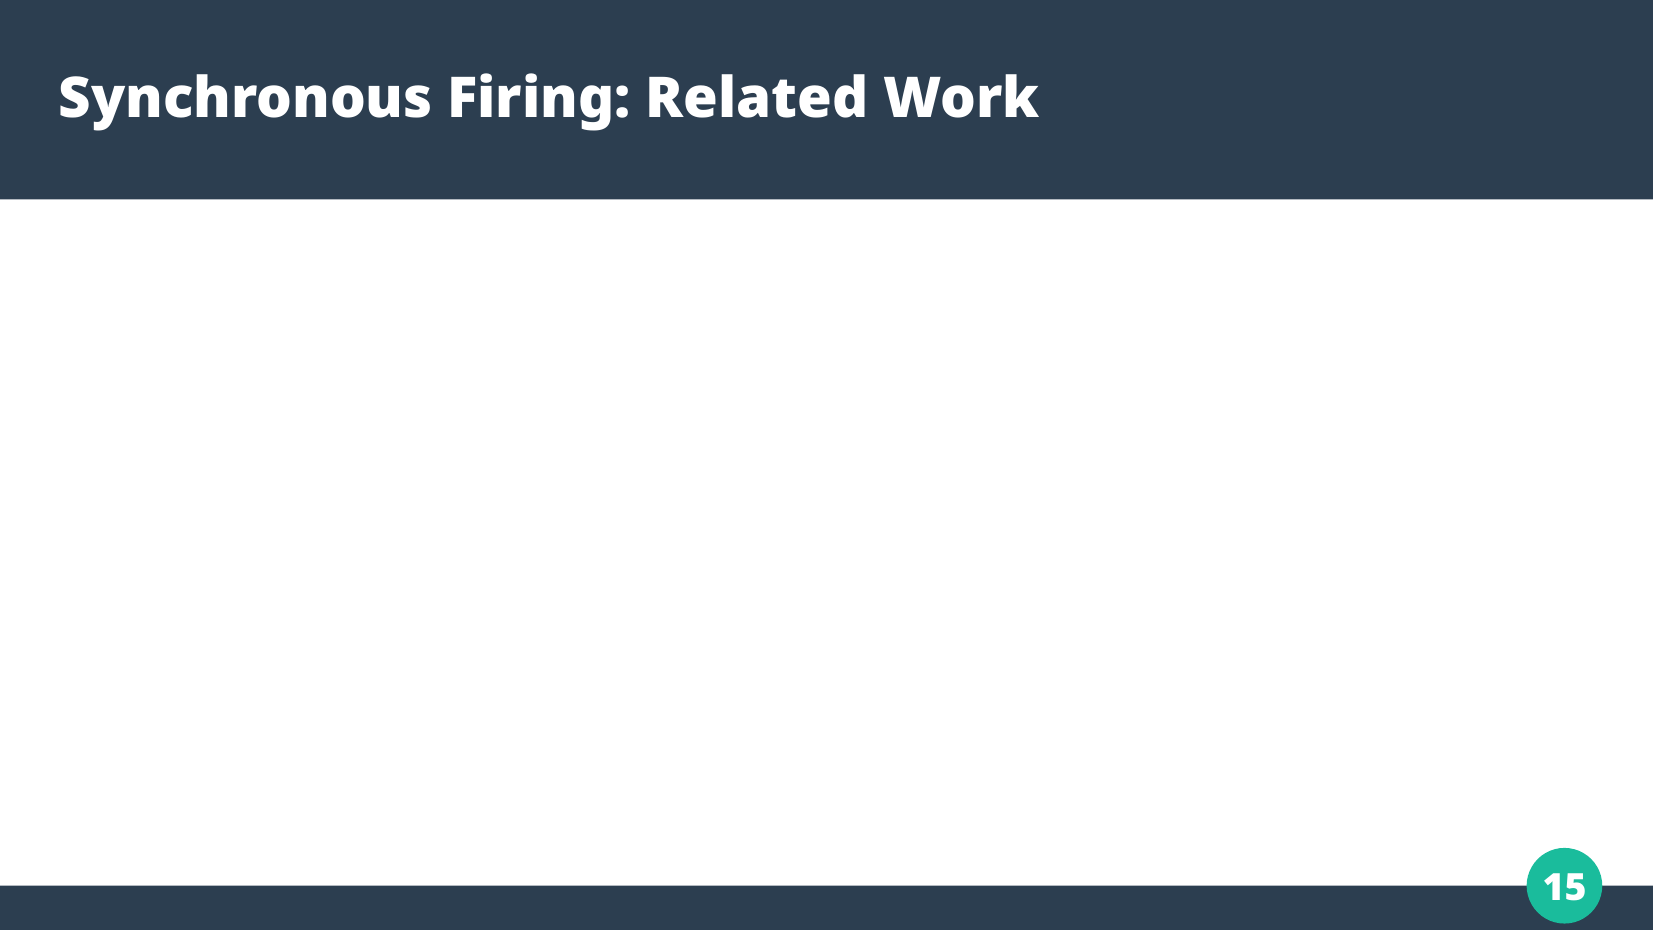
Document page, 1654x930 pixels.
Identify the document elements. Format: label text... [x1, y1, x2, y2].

title Synchronous Firing: Related Work [58, 36, 1594, 156]
